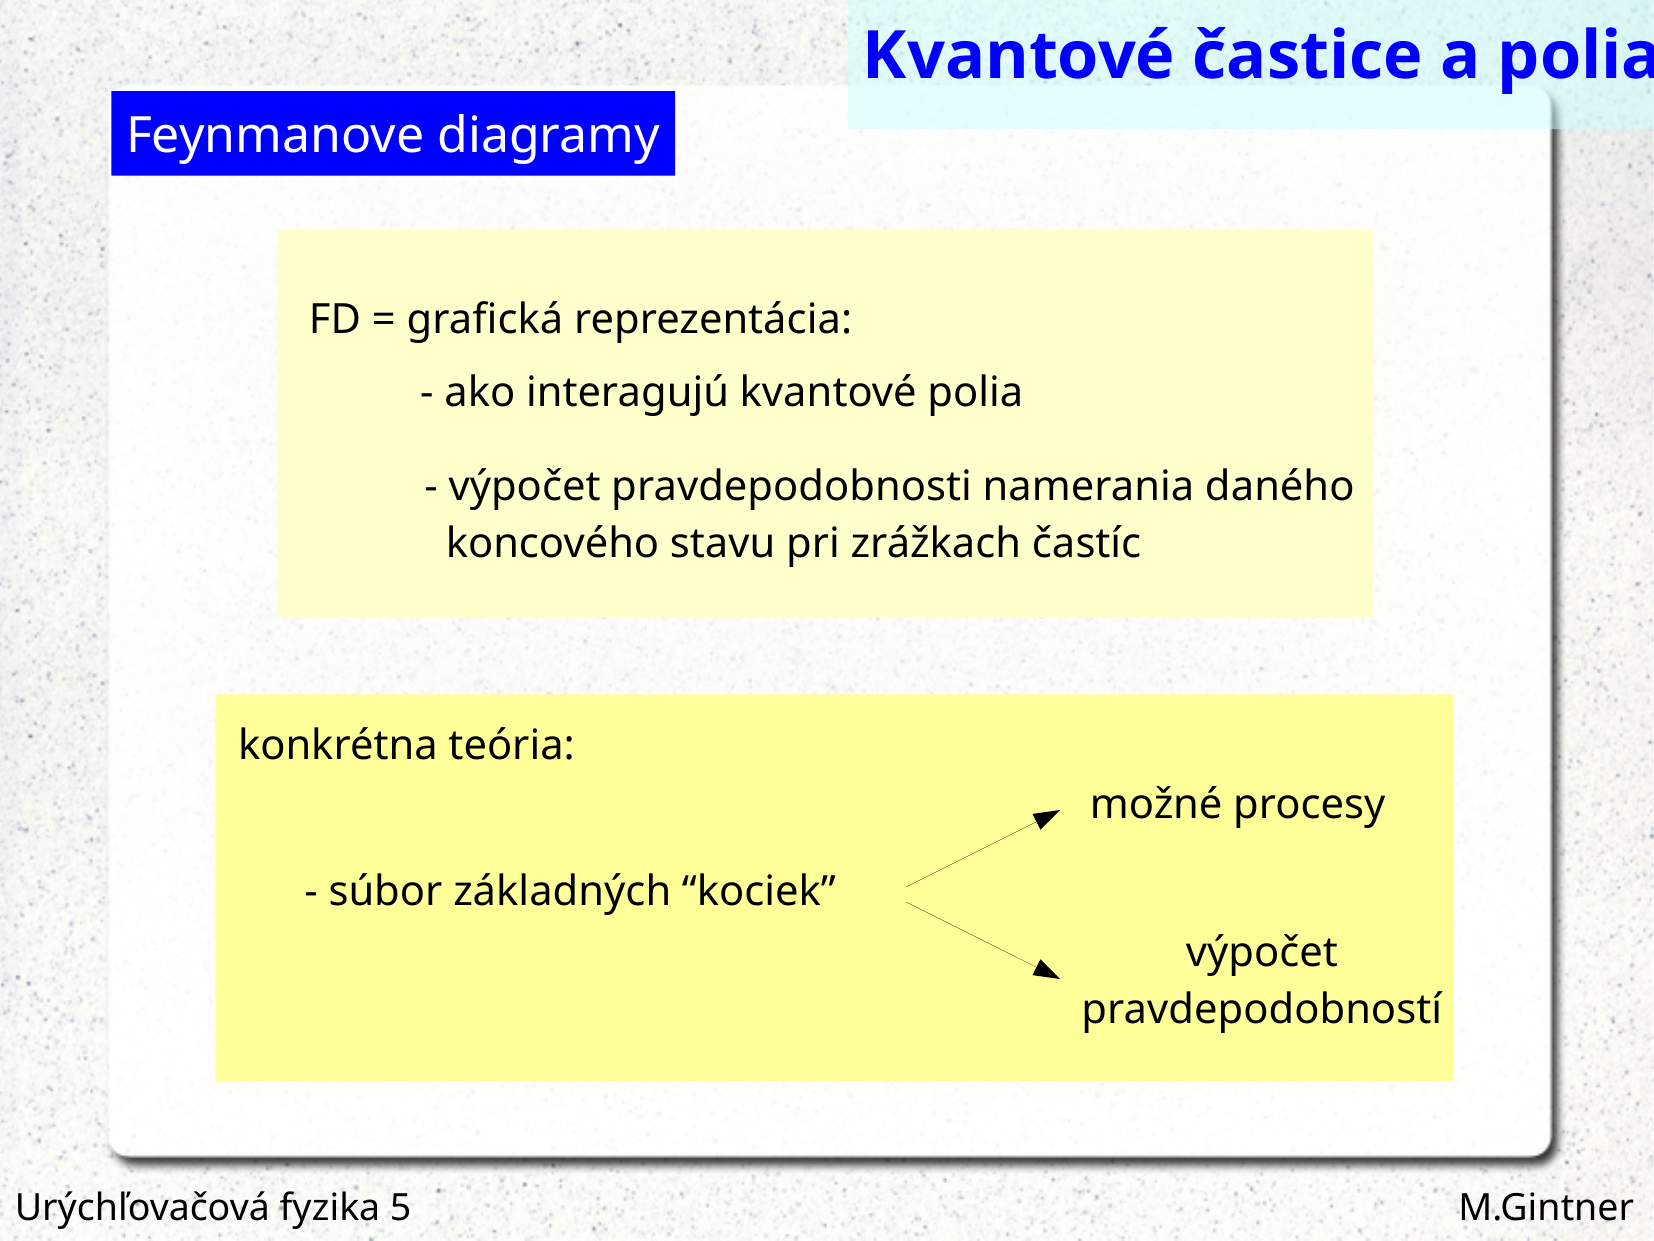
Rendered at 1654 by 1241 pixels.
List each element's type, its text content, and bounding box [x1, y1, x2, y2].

text_box možné procesy [1075, 766, 1390, 840]
text_box [215, 694, 1454, 1082]
picture [0, 0, 1654, 1241]
text_box - ako interagujú kvantové polia [405, 353, 1028, 427]
text_box Urýchľovačová fyzika 5 [0, 1173, 445, 1241]
text_box Feynmanove diagramy [111, 91, 644, 176]
text_box FD = grafická reprezentácia: [294, 253, 883, 327]
text_box [276, 229, 1373, 618]
text_box - výpočet pravdepodobnosti namerania daného koncového stavu pri zrážkach častíc [409, 448, 1346, 580]
text_box výpočet pravdepodobností [1066, 914, 1439, 1047]
text_box M.Gintner [1443, 1173, 1654, 1241]
text_box konkrétna teória: [223, 707, 590, 781]
text_box - súbor základných “kociek” [289, 852, 852, 926]
text_box Kvantové častice a polia [848, 0, 1654, 130]
